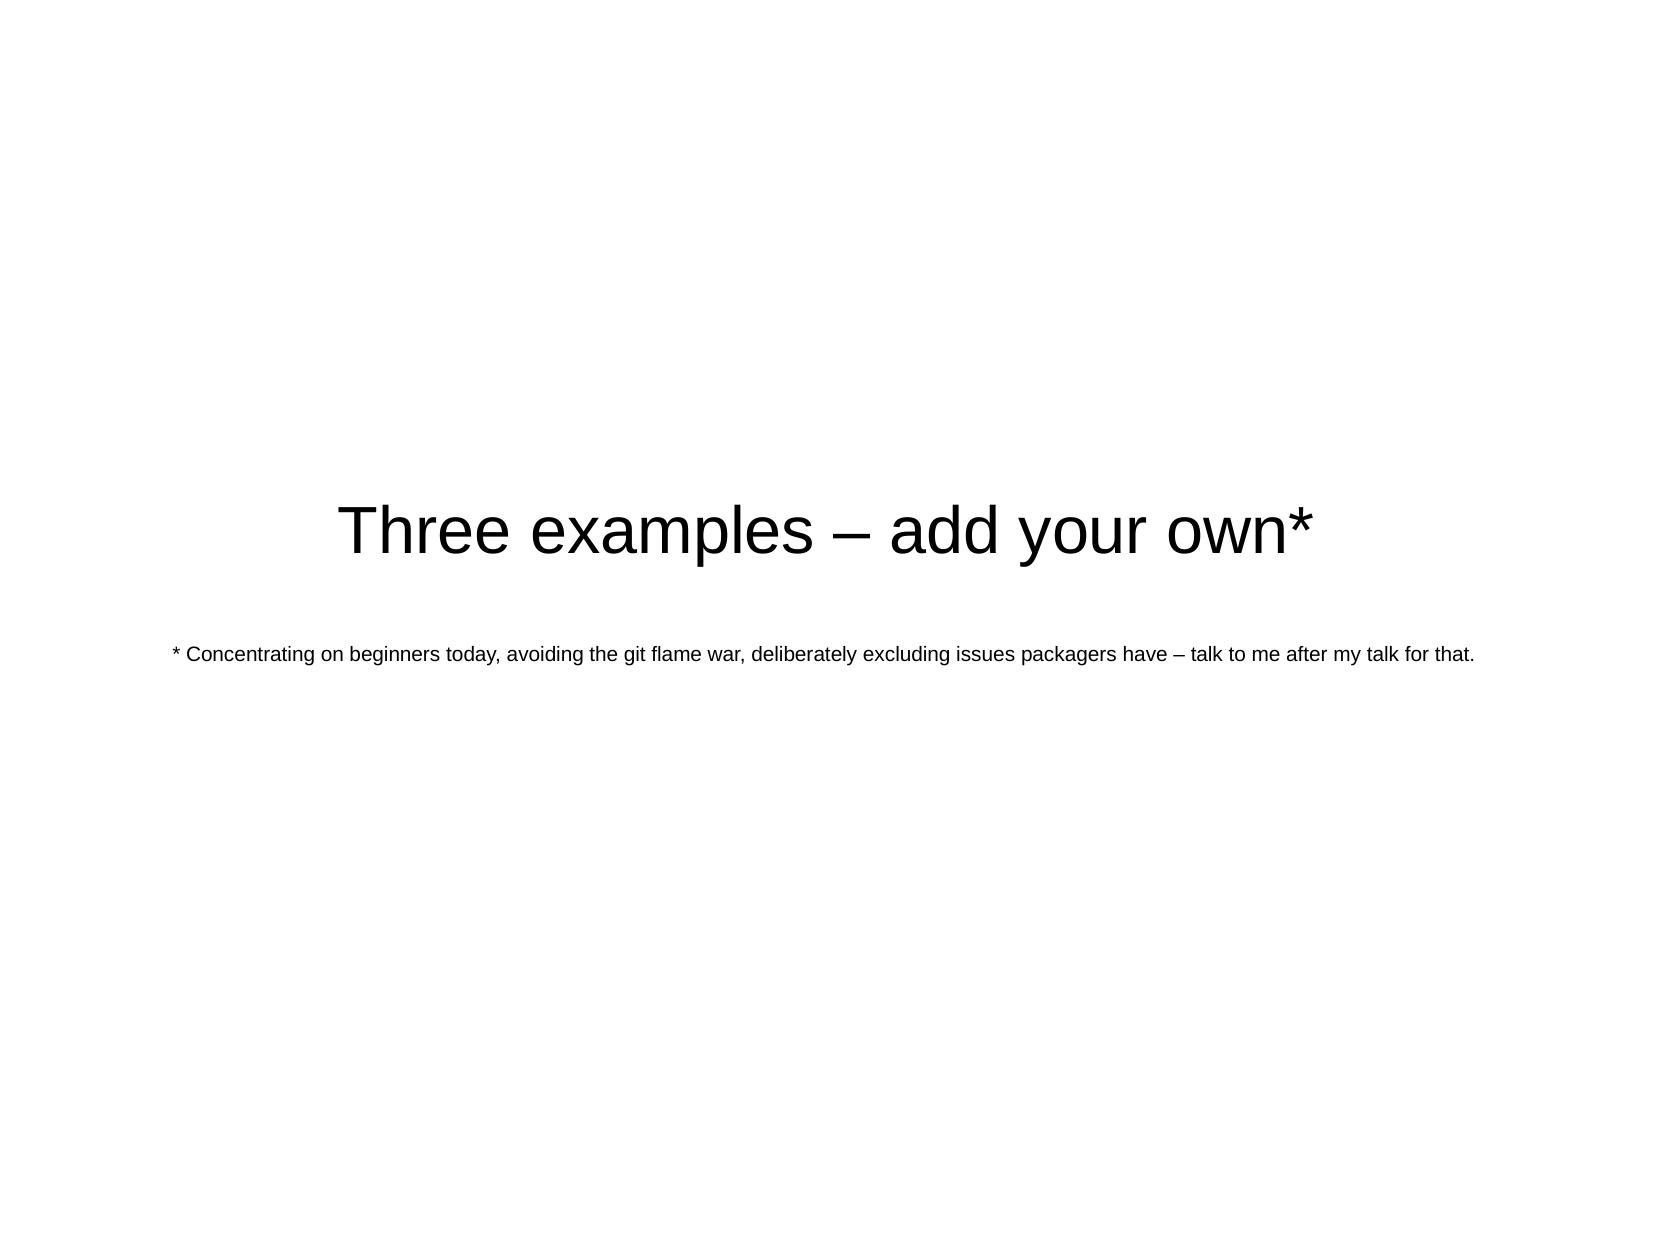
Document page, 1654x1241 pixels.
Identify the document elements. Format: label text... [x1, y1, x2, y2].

subtitle Three examples – add your own* * Concentrating on beginners today, avoiding the git flame war, deliberately excluding issues packagers have – talk to me after my talk for that. [82, 56, 1571, 1102]
